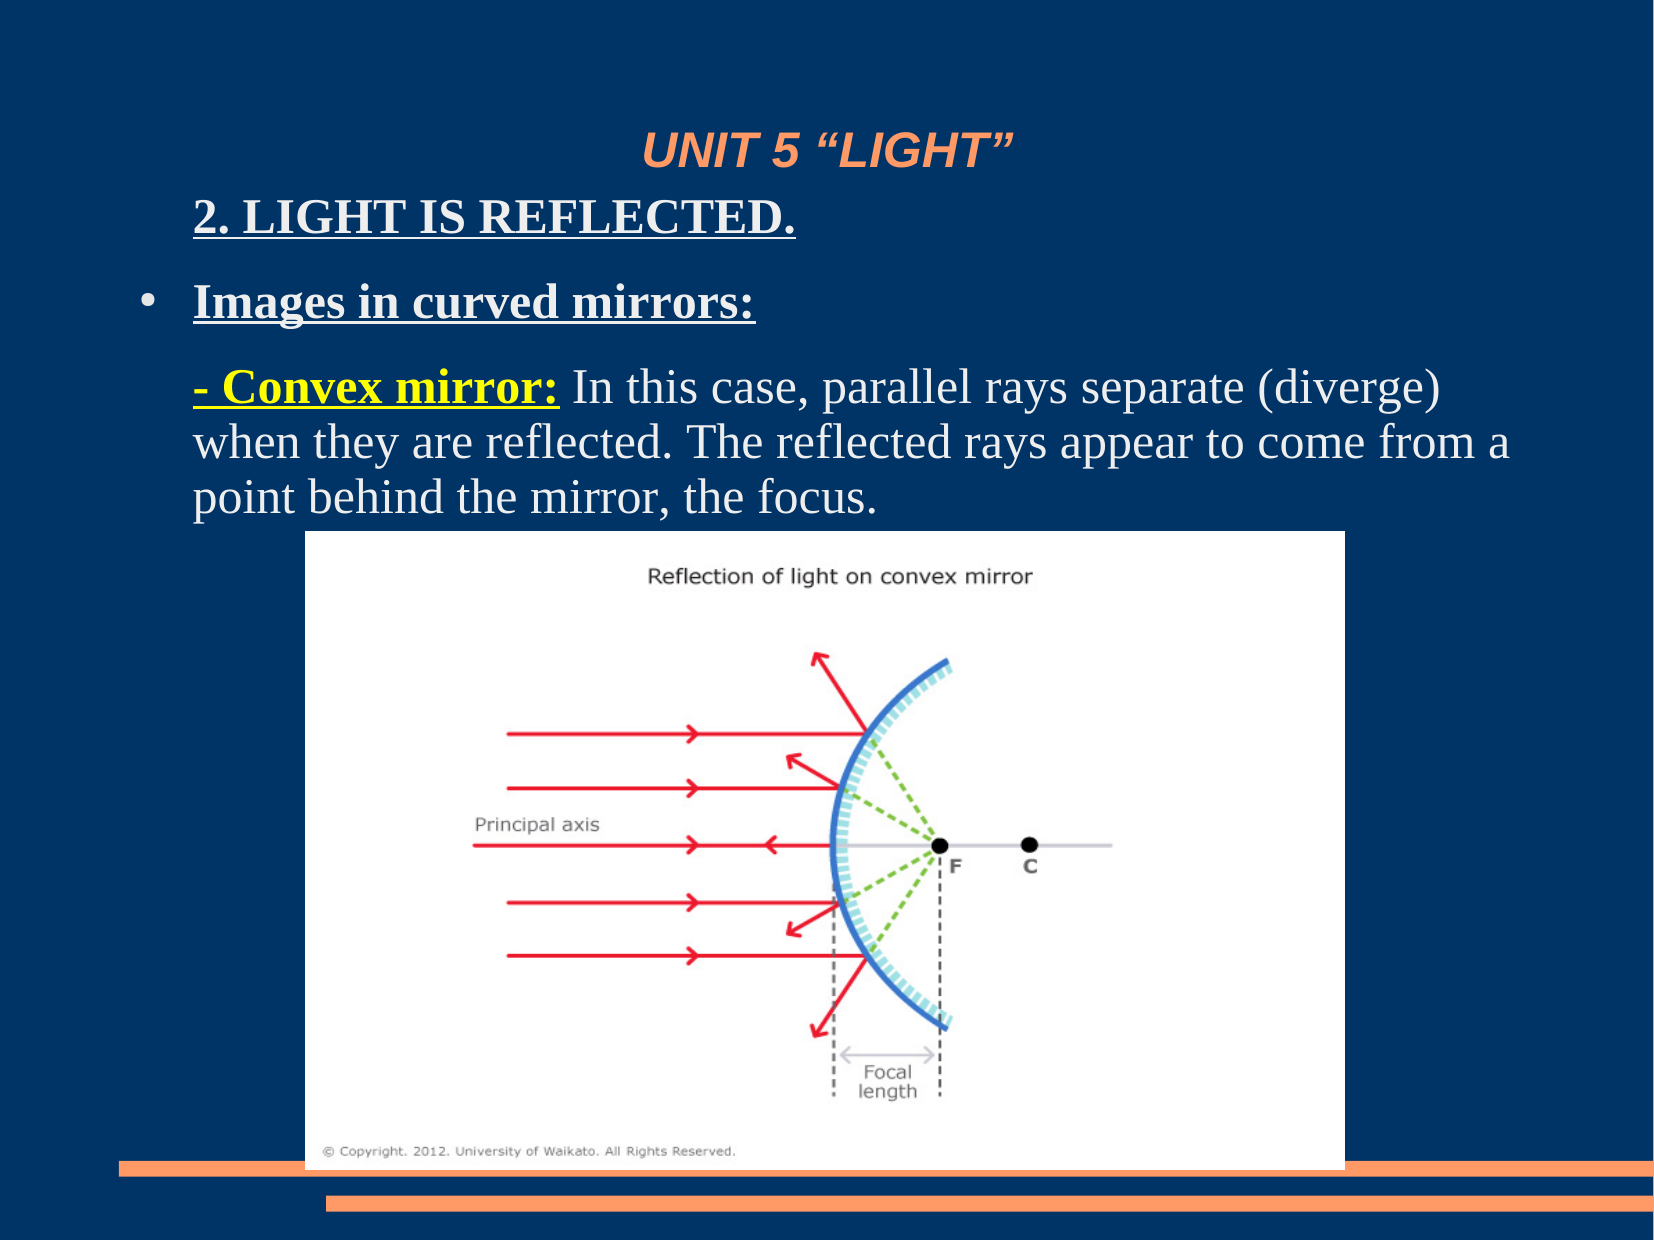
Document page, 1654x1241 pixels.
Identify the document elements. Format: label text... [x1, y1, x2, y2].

list 2. LIGHT IS REFLECTED. Images in curved mirrors: - Convex mirror: In this case, parallel rays separate (diverge) when they are reflected. The reflected rays appear to come from a point behind the mirror, the focus. [121, 188, 1561, 556]
picture [305, 531, 1345, 1170]
title UNIT 5 “LIGHT” [121, 46, 1534, 188]
